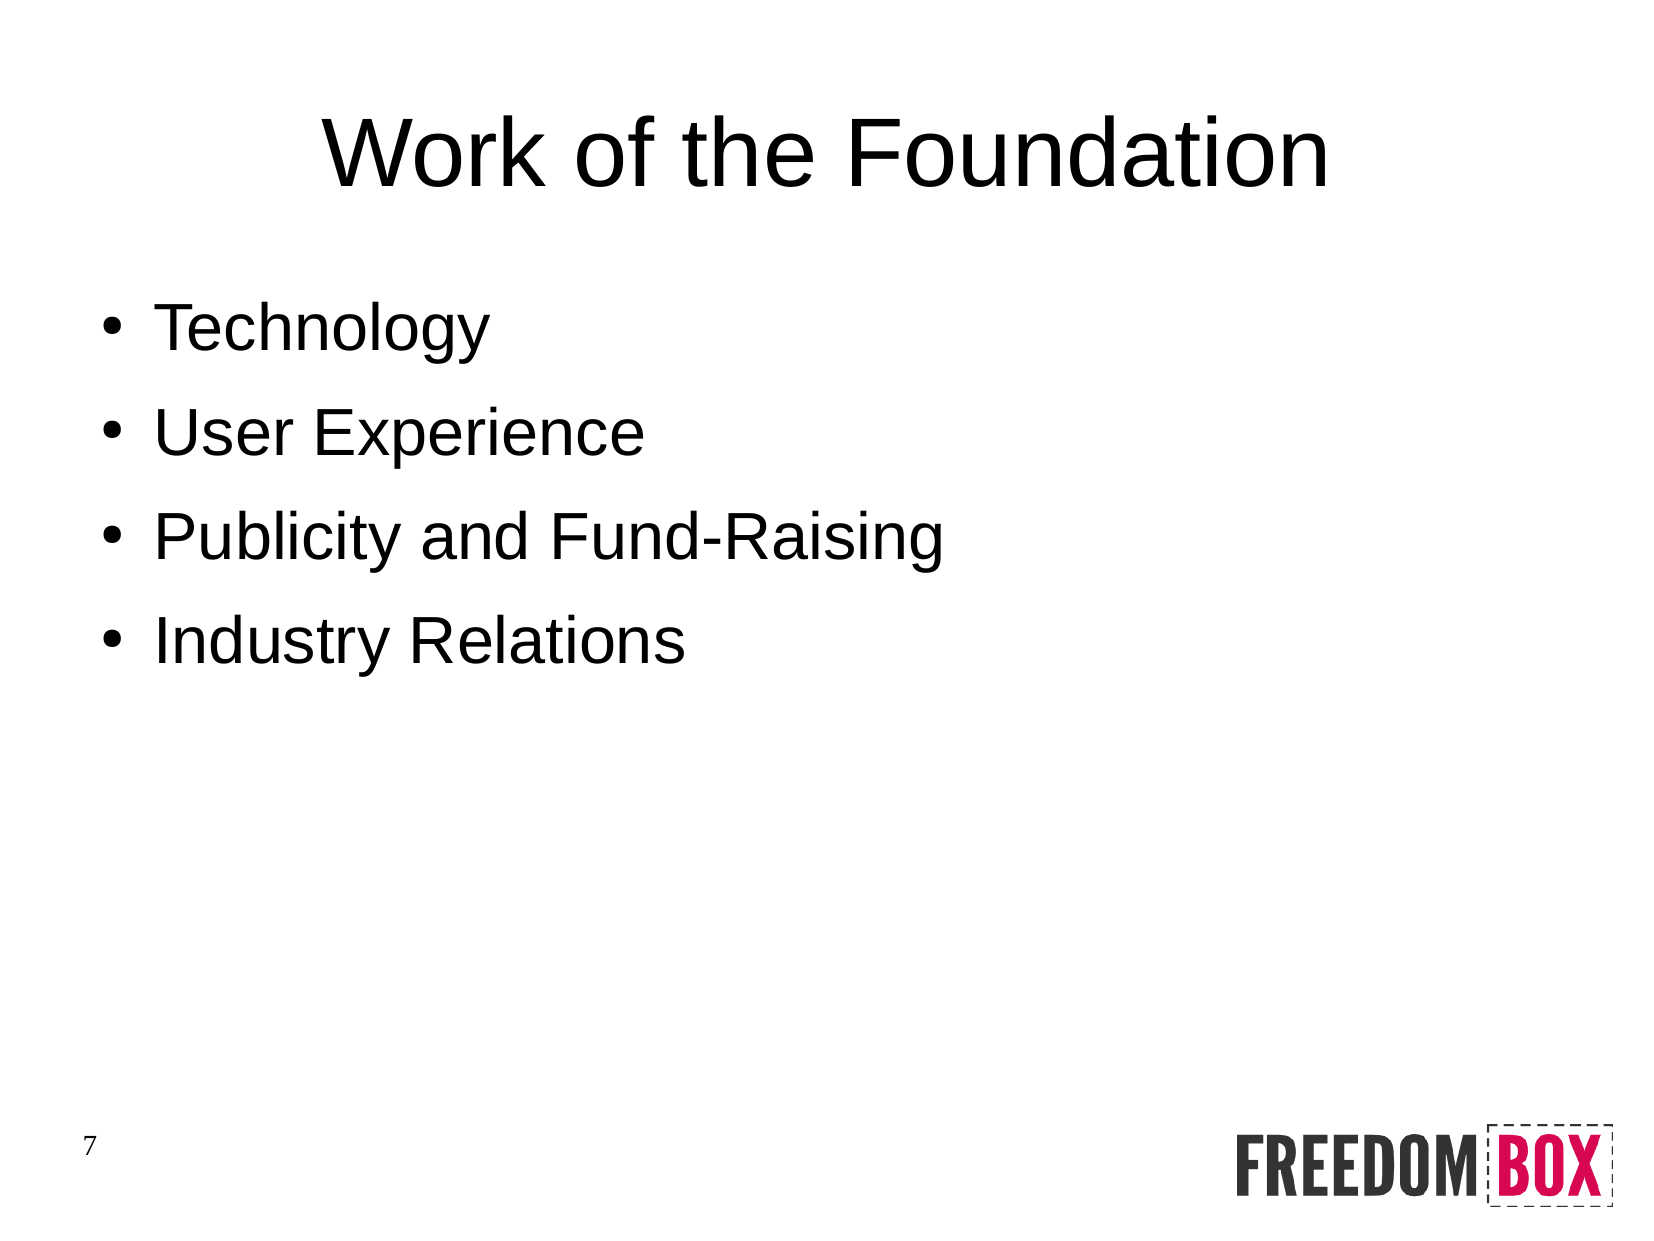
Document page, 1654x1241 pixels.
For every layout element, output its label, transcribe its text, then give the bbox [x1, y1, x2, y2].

title Work of the Foundation [82, 49, 1571, 257]
list Technology User Experience Publicity and Fund-Raising Industry Relations [82, 290, 1571, 1109]
picture [1237, 1124, 1613, 1207]
